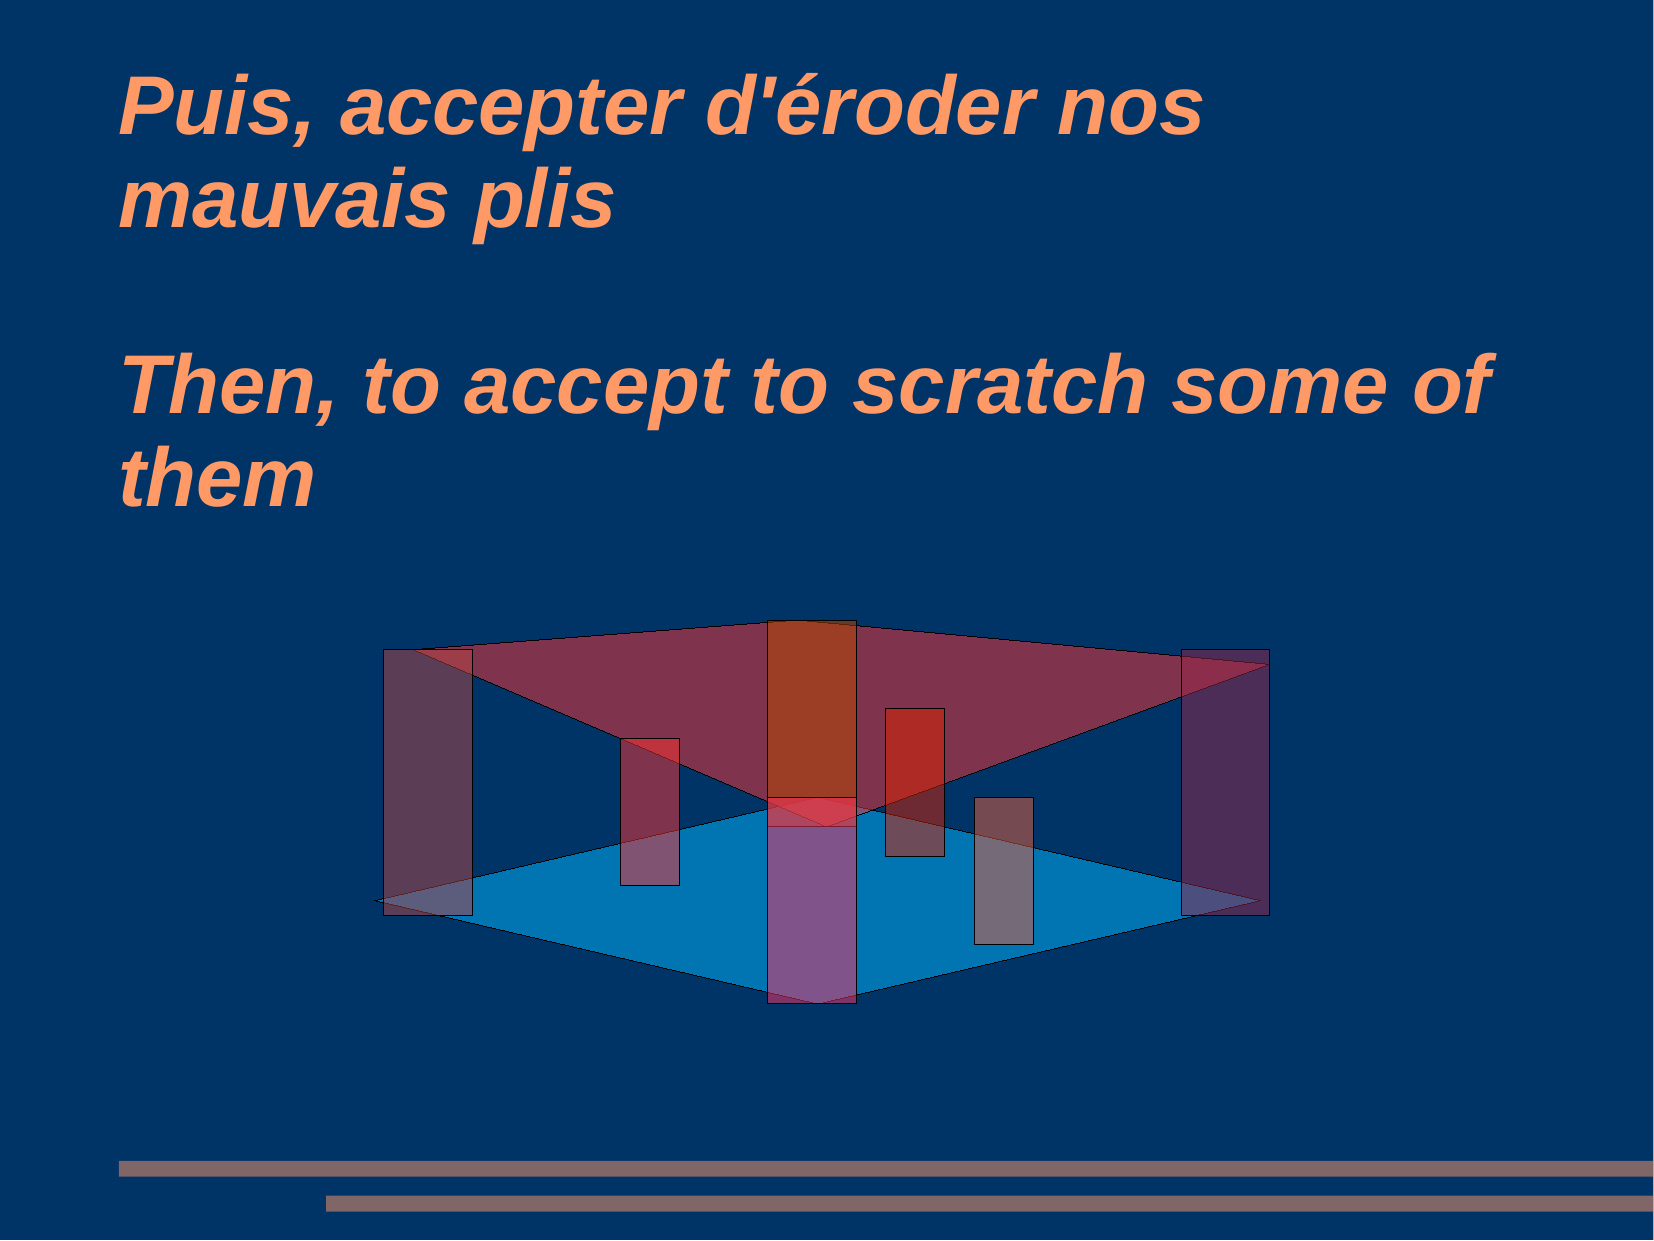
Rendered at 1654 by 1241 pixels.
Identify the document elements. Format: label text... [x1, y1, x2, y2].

text_box [374, 620, 1270, 1004]
title Puis, accepter d'éroder nos mauvais plis Then, to accept to scratch some of them [118, 59, 1531, 525]
